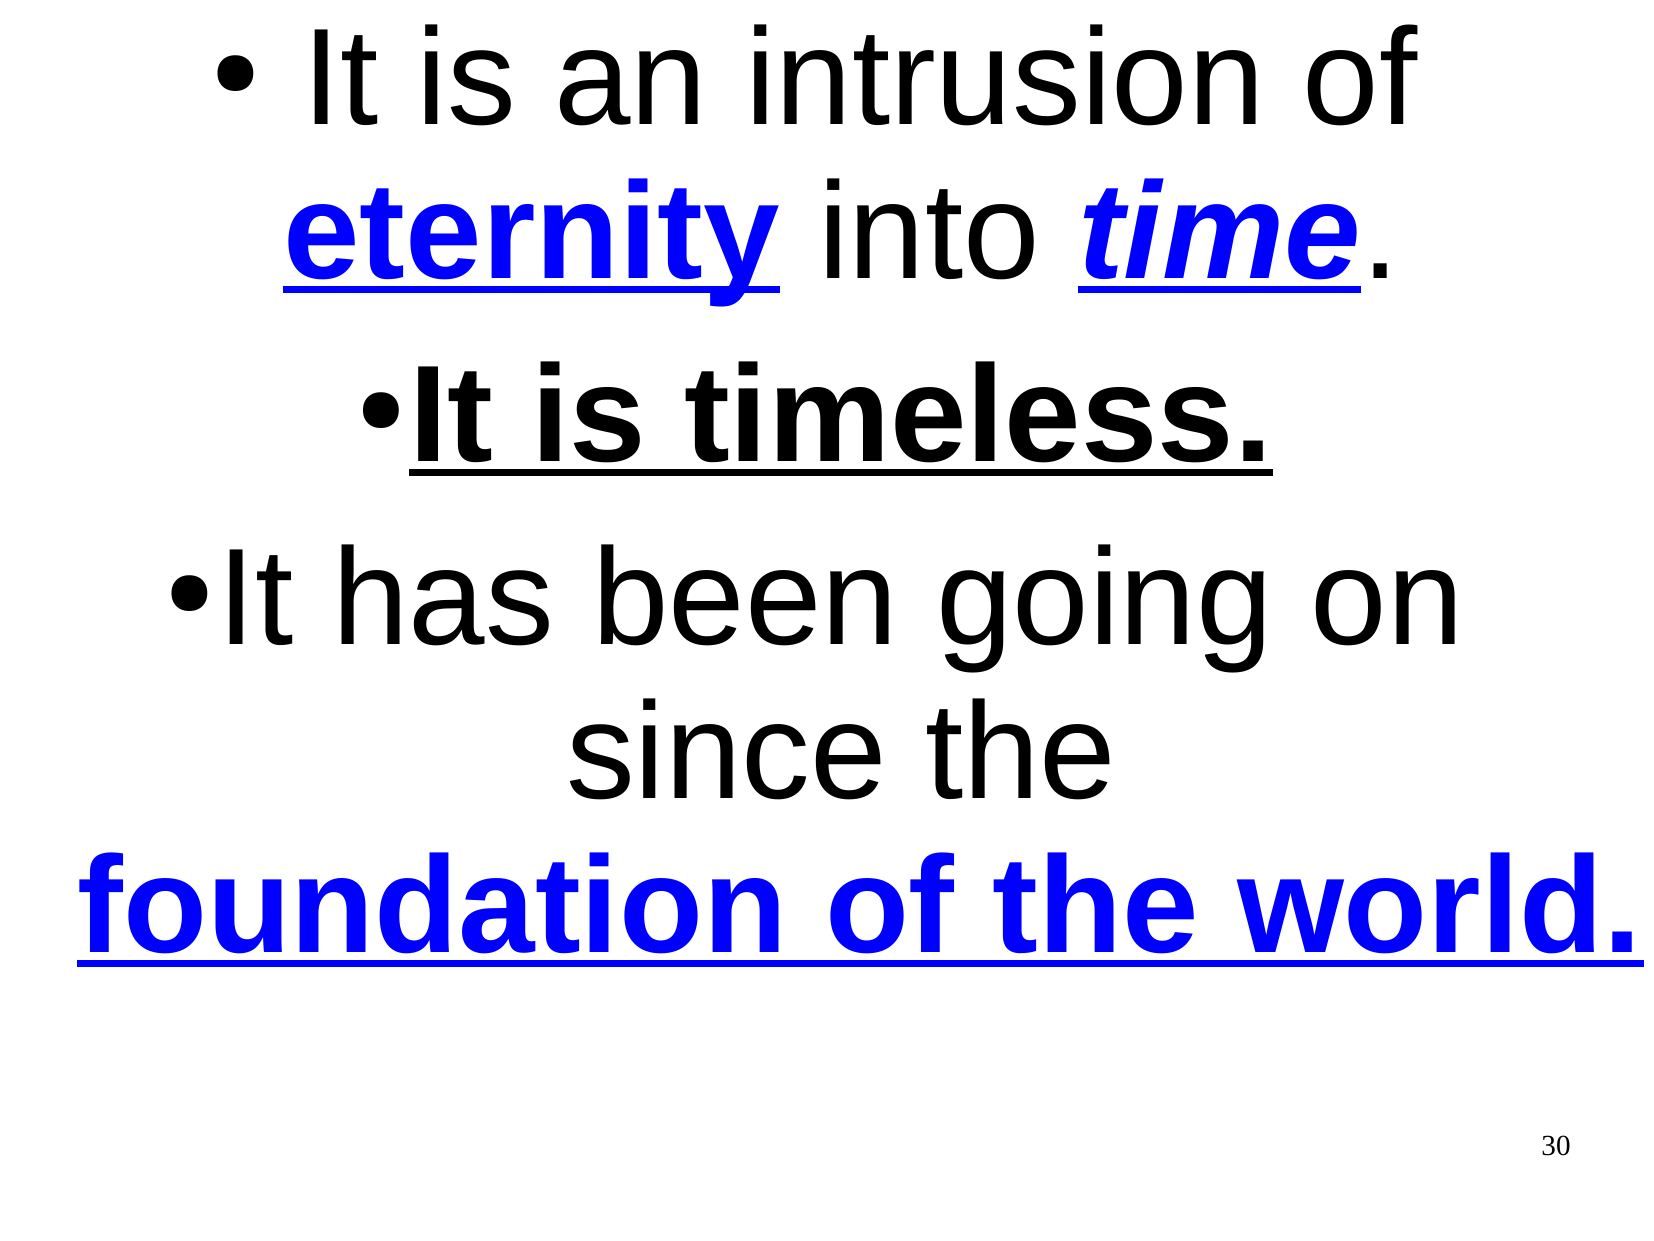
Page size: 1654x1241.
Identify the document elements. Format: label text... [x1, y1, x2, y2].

list It is an intrusion of eternity into time. It is timeless. It has been going on since the foundation of the world. [0, 0, 1651, 1238]
